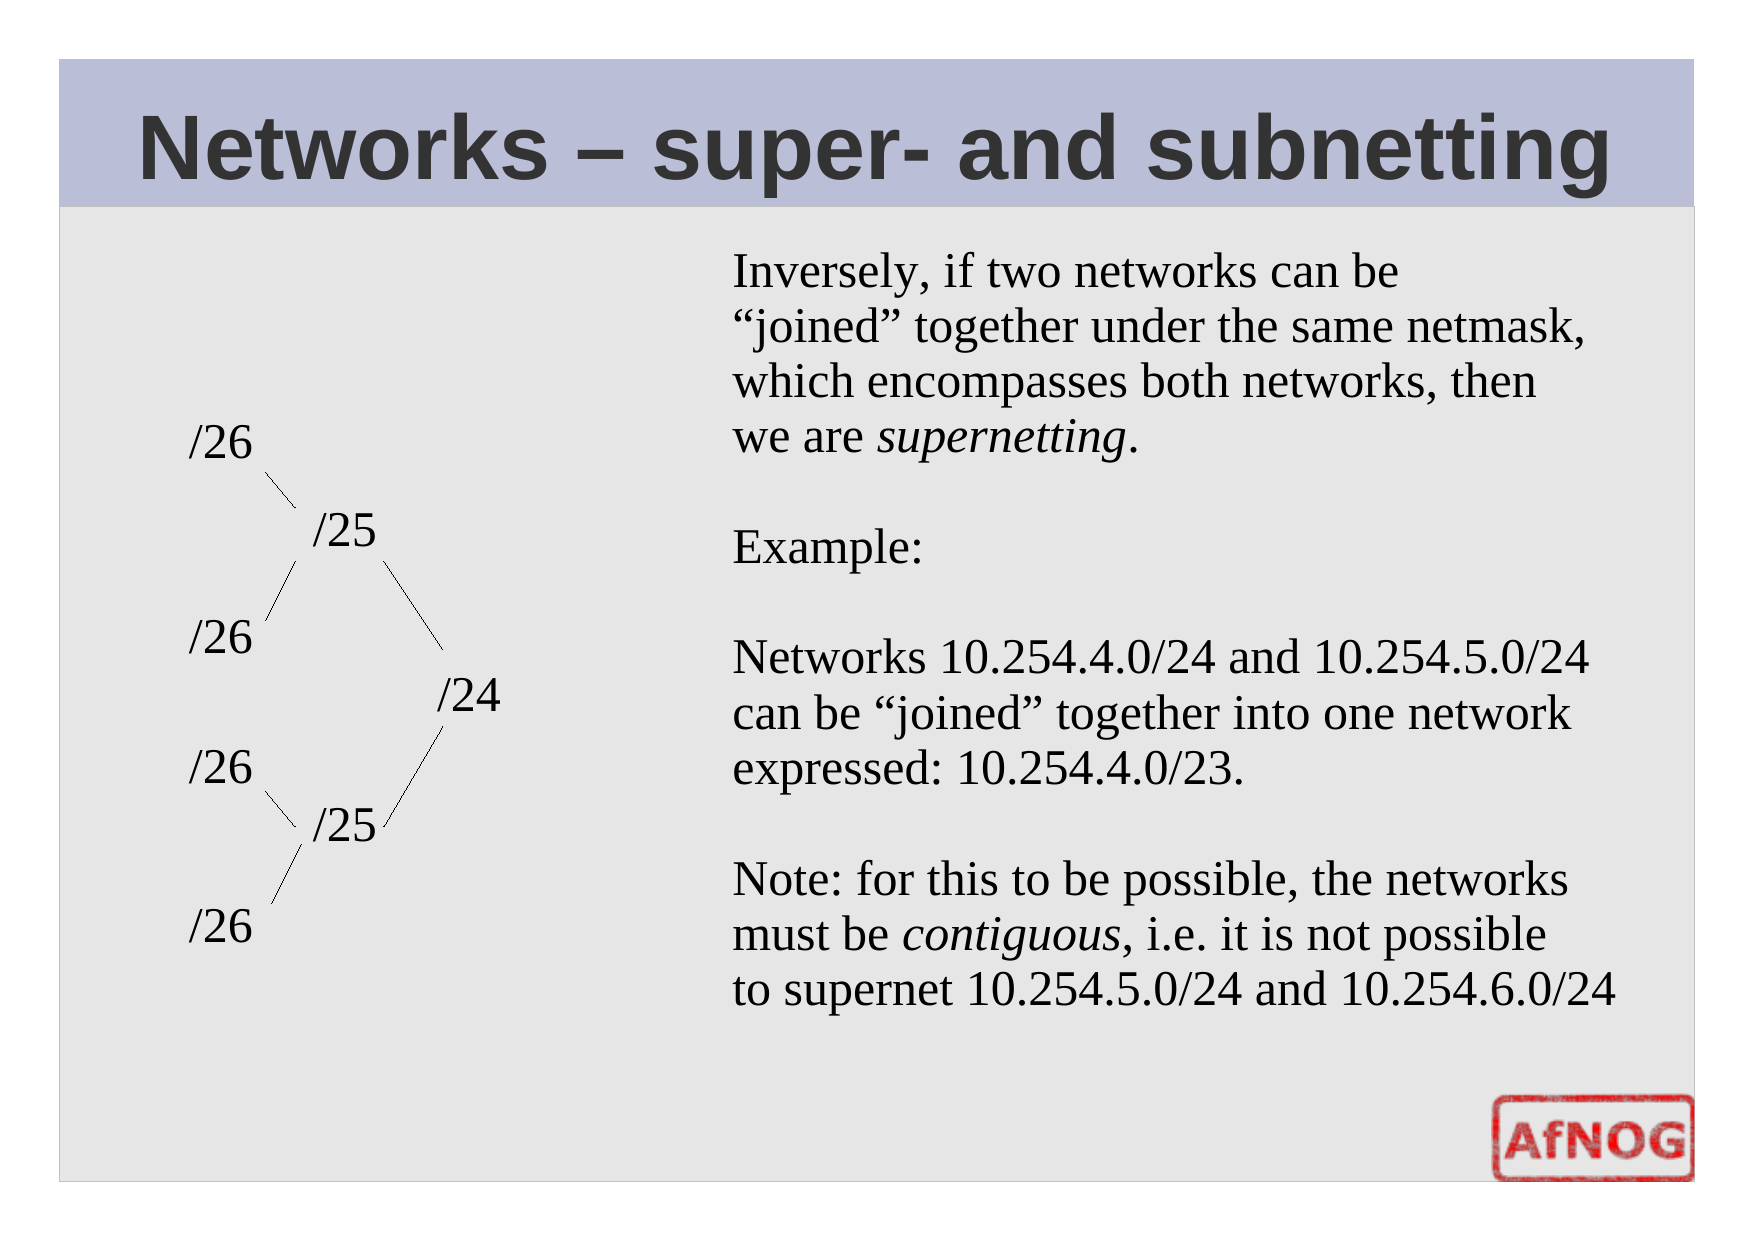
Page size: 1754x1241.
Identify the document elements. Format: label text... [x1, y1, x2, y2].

picture [1490, 1092, 1695, 1182]
text_box /26 [188, 898, 254, 956]
text_box /26 [188, 413, 254, 472]
text_box /25 [312, 502, 378, 560]
title Networks – super- and subnetting [59, 53, 1695, 242]
text_box /26 [188, 738, 254, 797]
text_box /25 [312, 797, 378, 855]
text_box /26 [188, 608, 254, 667]
text_box /24 [437, 667, 502, 725]
text_box Inversely, if two networks can be “joined” together under the same netmask, which encompasses both networks, then we are supernetting. Example: Networks 10.254.4.0/24 and 10.254.5.0/24 can be “joined” together into one network expressed: 10.254.4.0/23. Note: for this to be possible, the networks must be contiguous, i.e. it is not possible to supernet 10.254.5.0/24 and 10.254.6.0/24 [732, 242, 1616, 1048]
